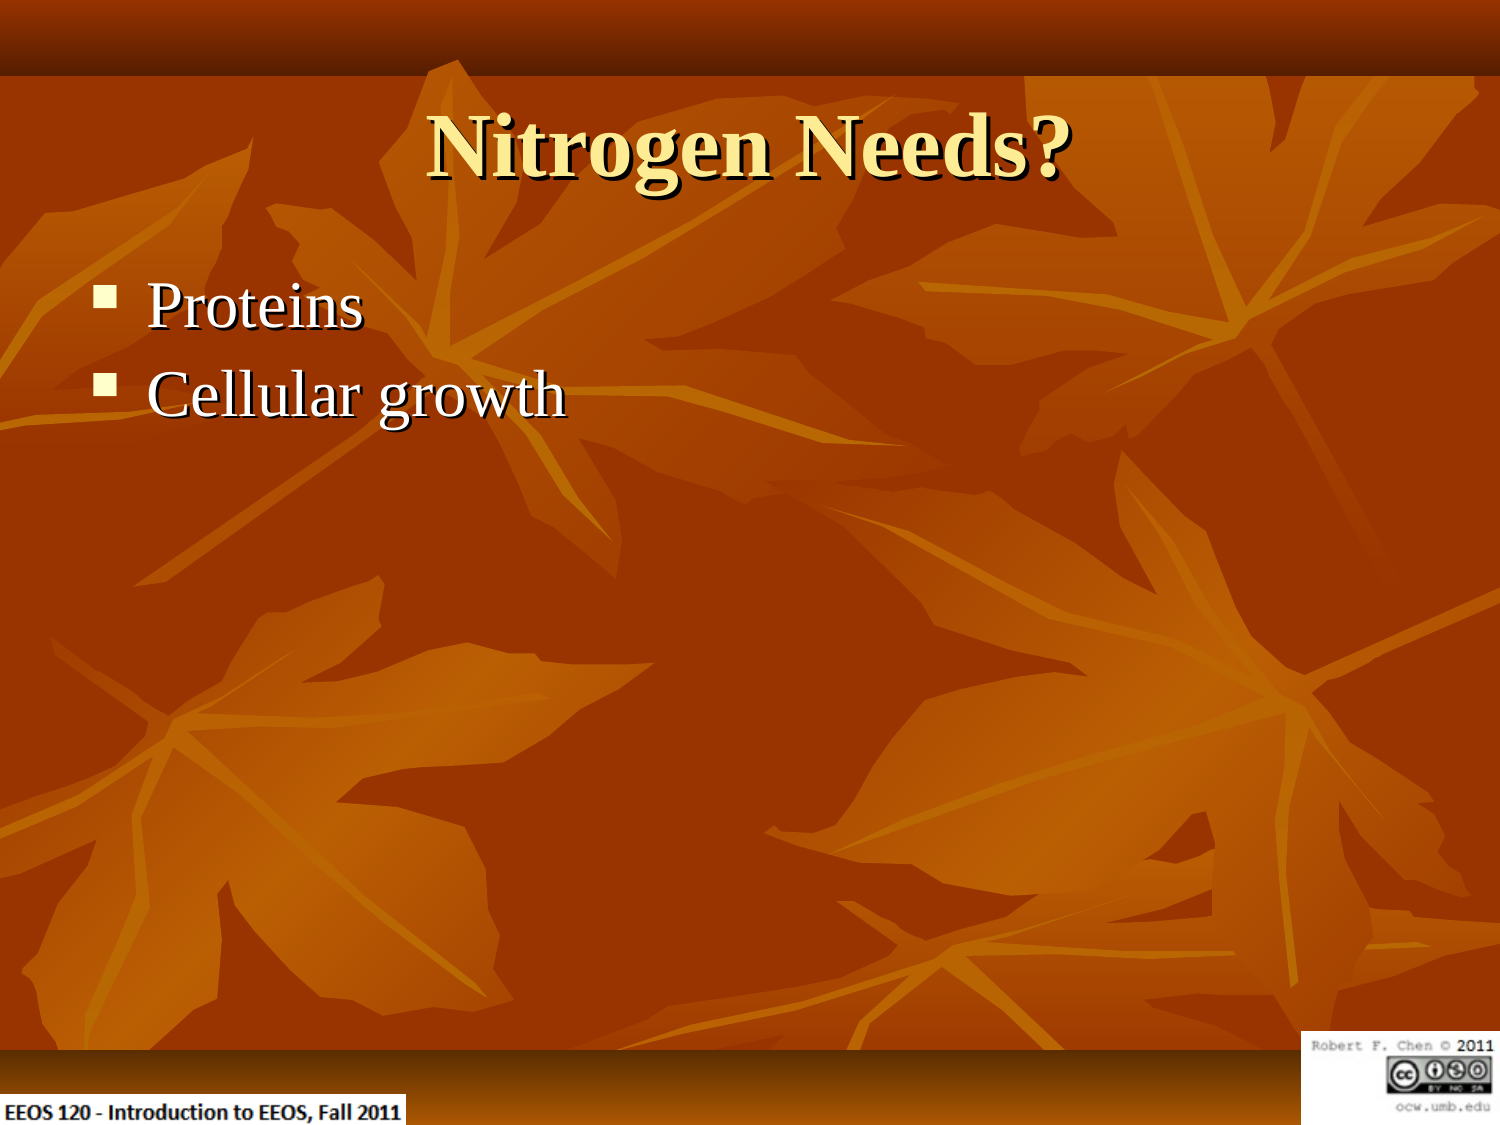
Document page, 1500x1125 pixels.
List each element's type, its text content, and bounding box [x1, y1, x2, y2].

picture [1301, 1031, 1500, 1125]
list Proteins Cellular growth [75, 262, 1426, 1006]
picture [0, 1094, 406, 1125]
title Nitrogen Needs? [75, 45, 1426, 234]
